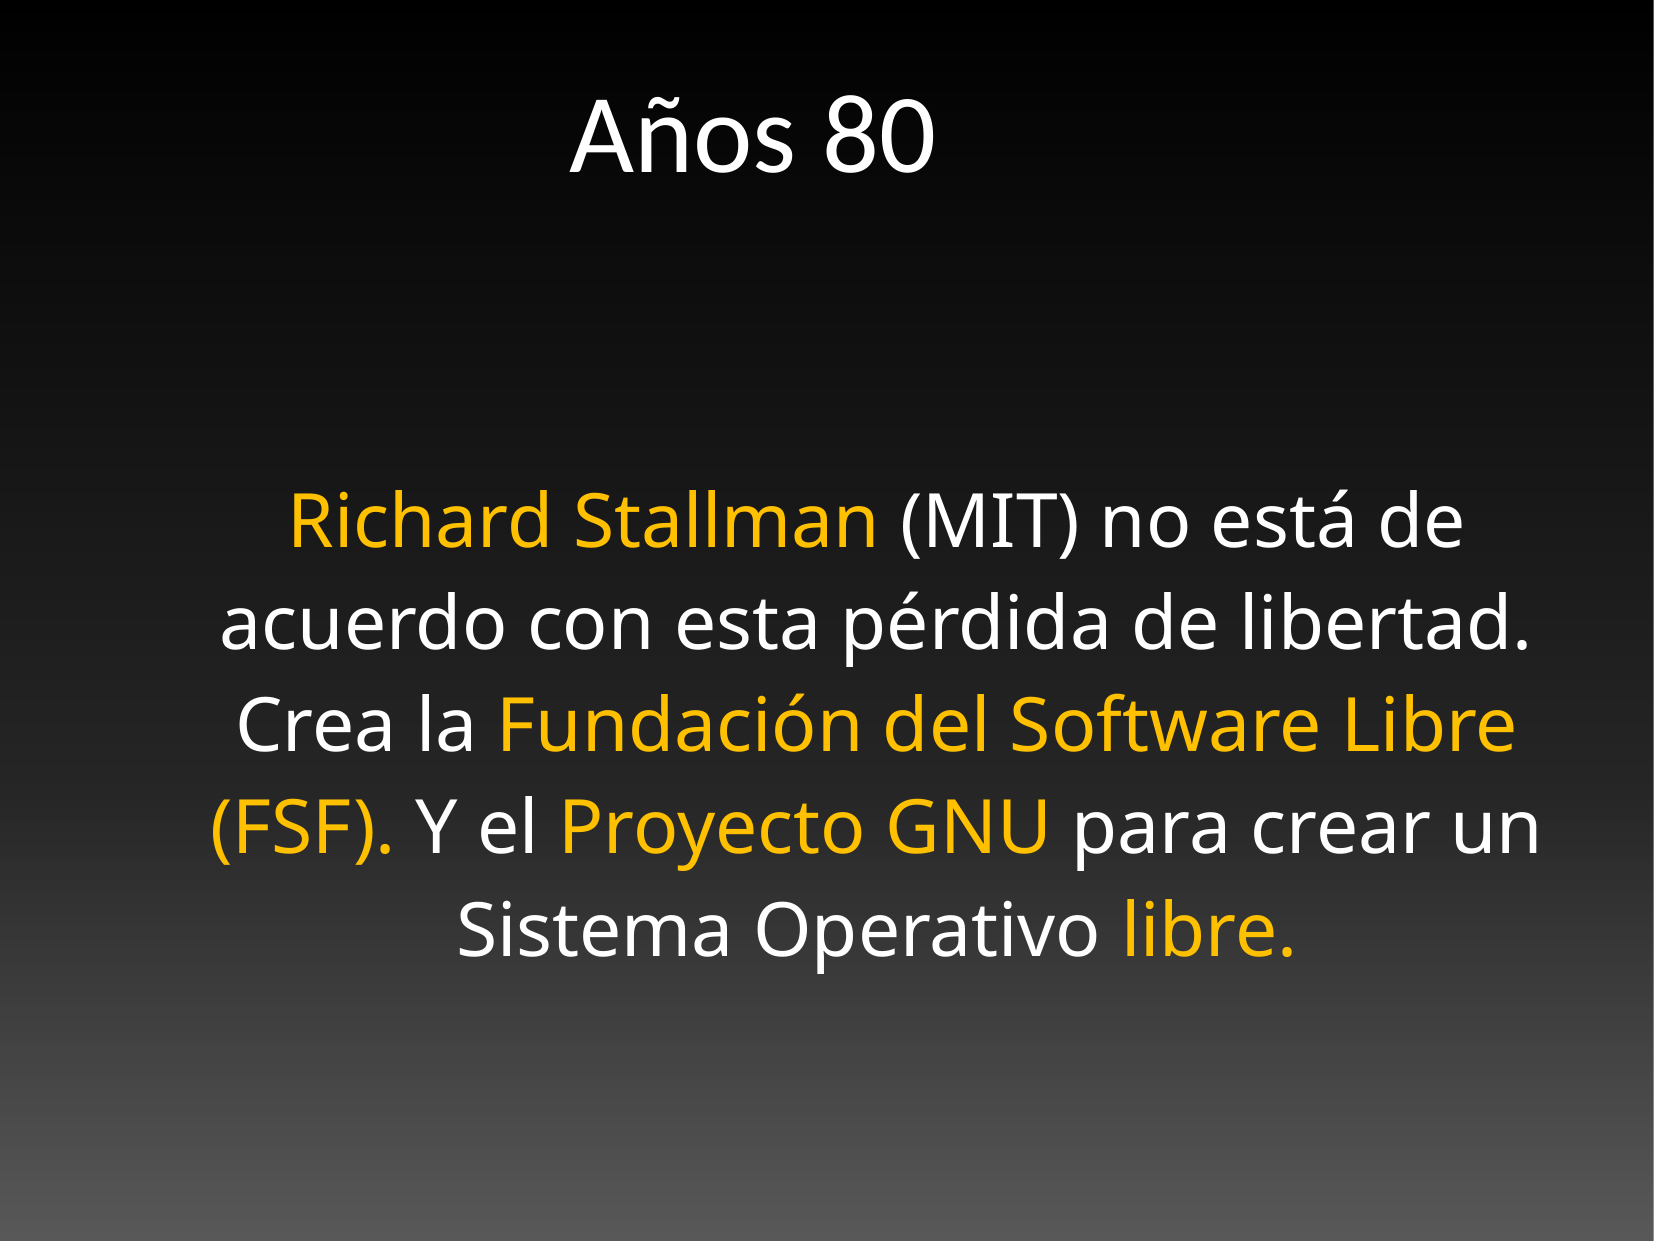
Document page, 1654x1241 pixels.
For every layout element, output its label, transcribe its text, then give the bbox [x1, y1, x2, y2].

text_box Richard Stallman (MIT) no está de acuerdo con esta pérdida de libertad. Crea la Fundación del Software Libre (FSF). Y el Proyecto GNU para crear un Sistema Operativo libre. [124, 459, 1630, 986]
picture [0, 0, 1654, 1241]
text_box Años 80 [554, 80, 1065, 208]
